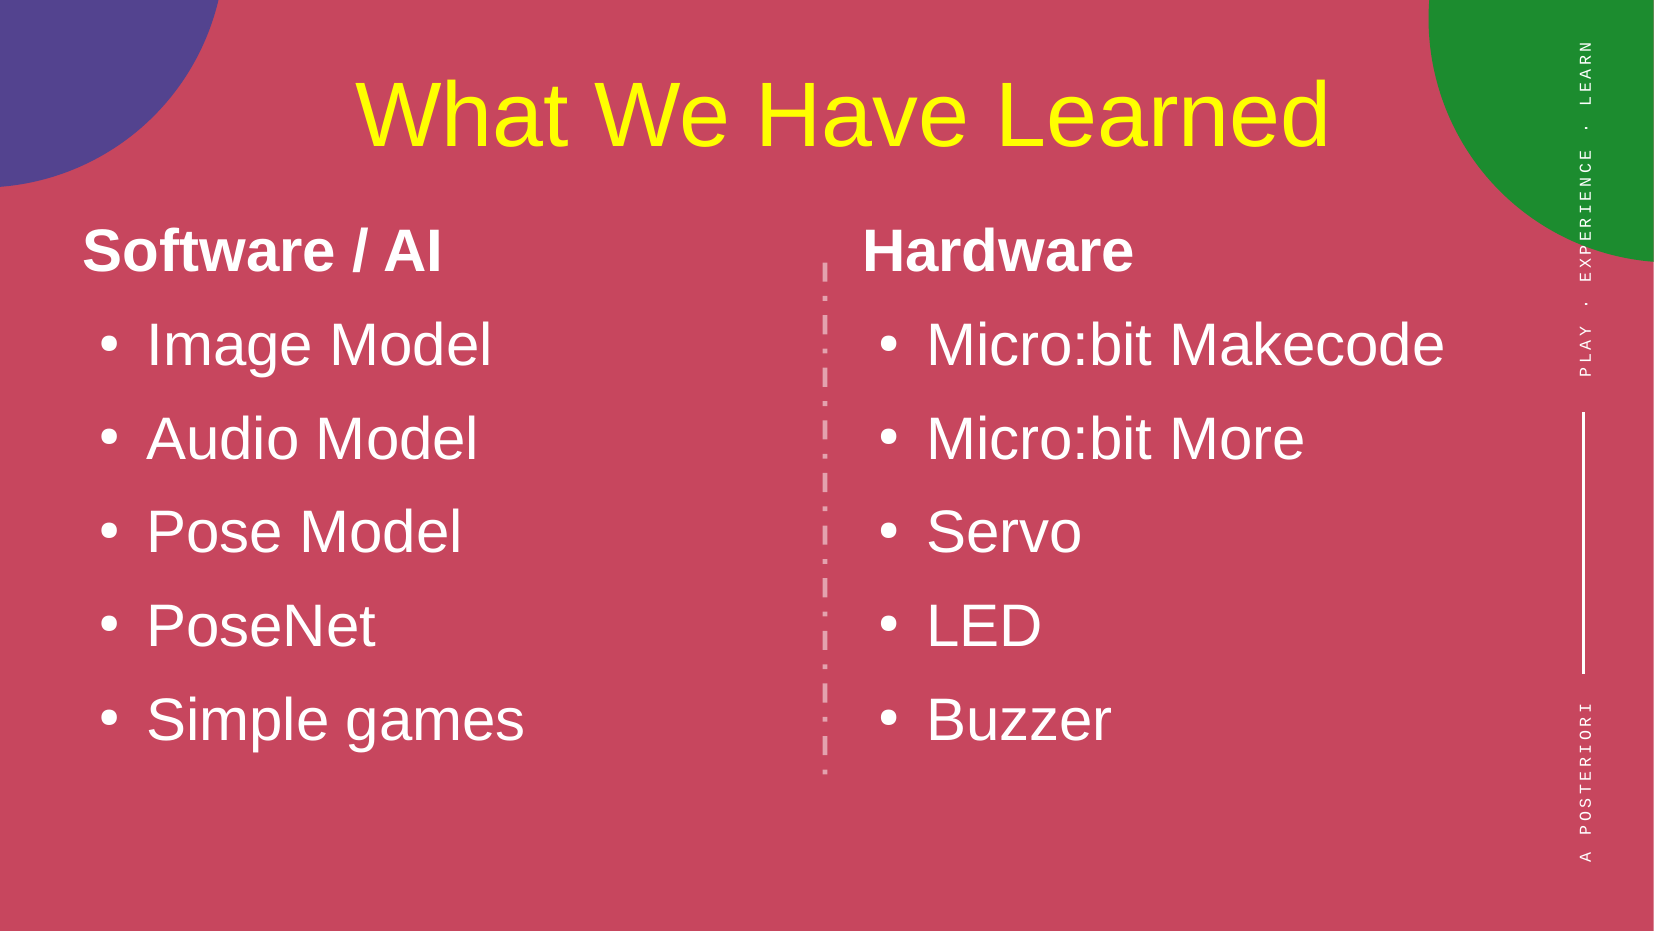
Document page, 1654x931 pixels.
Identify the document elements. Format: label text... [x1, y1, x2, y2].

list Hardware Micro:bit Makecode Micro:bit More Servo LED Buzzer [862, 217, 1568, 758]
list Software / AI Image Model Audio Model Pose Model PoseNet Simple games [82, 217, 788, 758]
title What We Have Learned [187, 37, 1501, 193]
